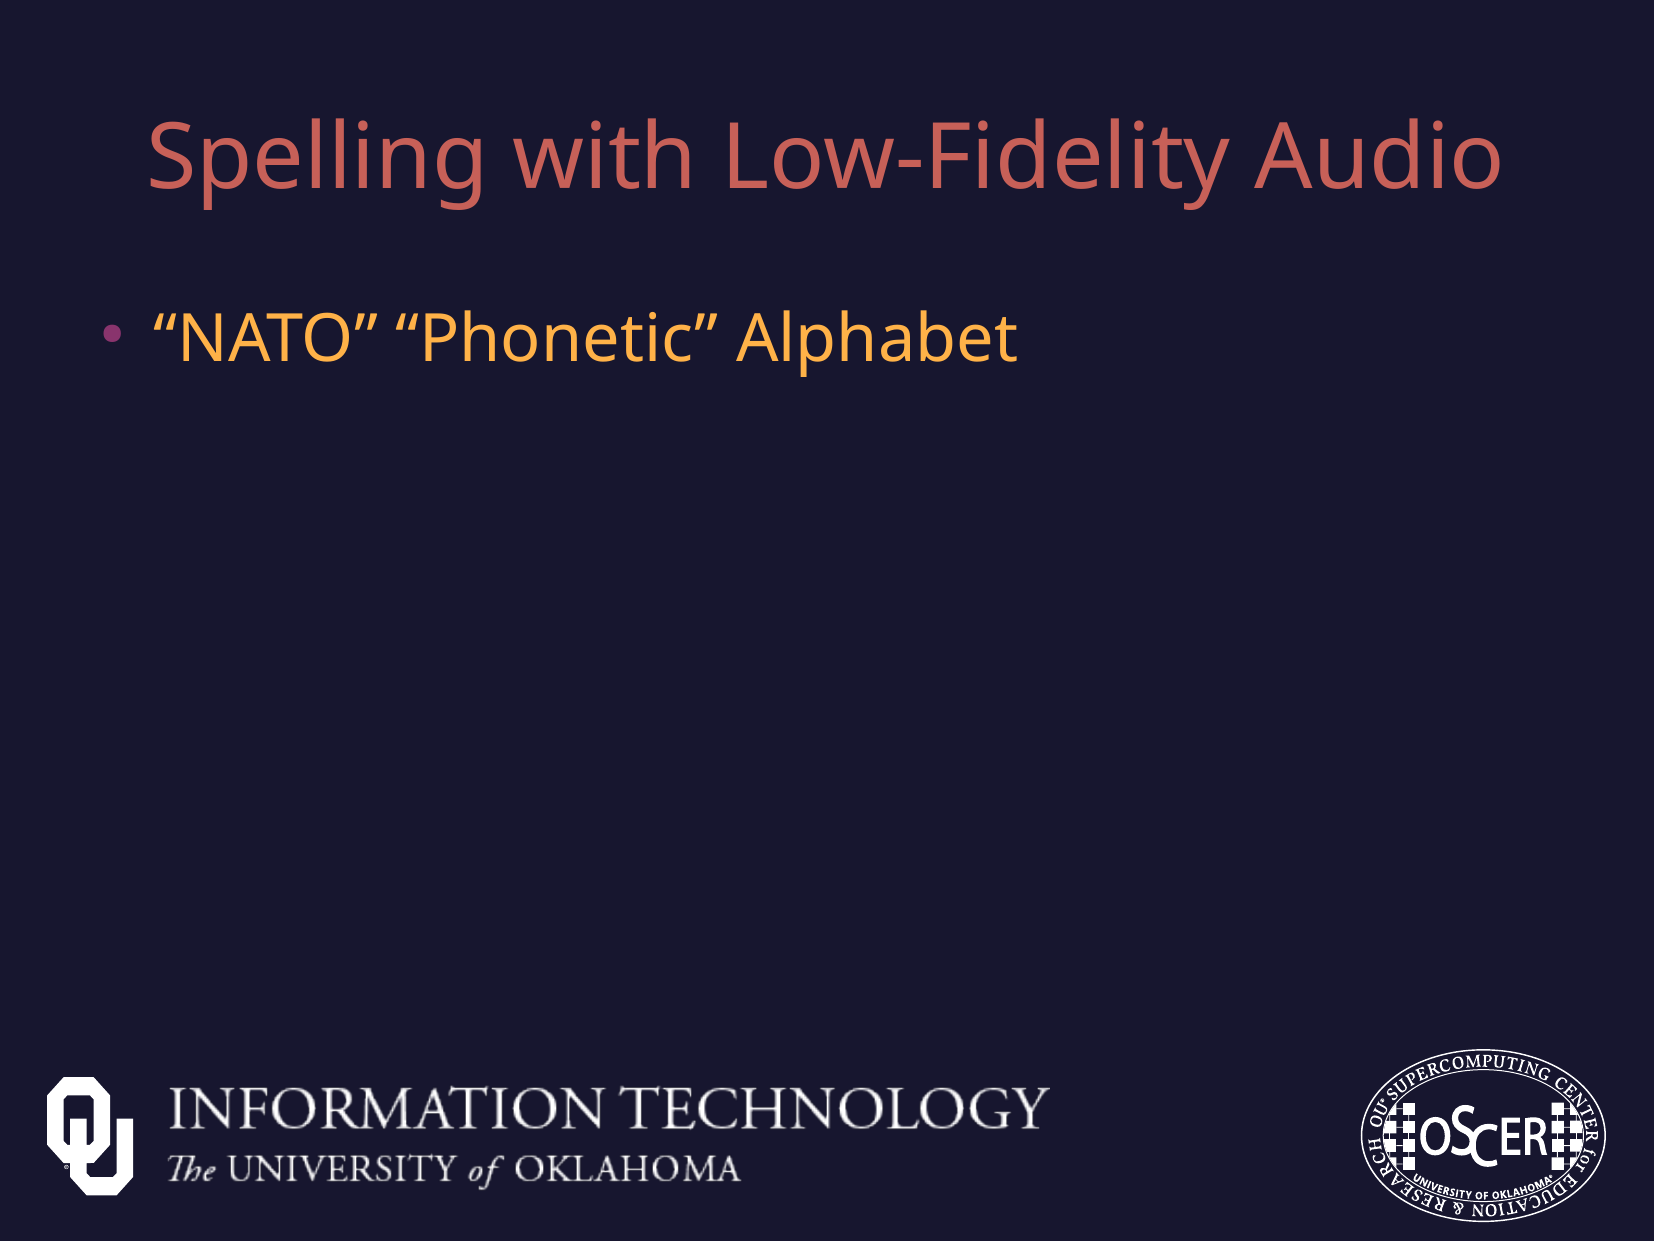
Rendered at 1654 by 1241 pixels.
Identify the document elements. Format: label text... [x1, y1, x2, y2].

title Spelling with Low-Fidelity Audio [82, 49, 1571, 257]
picture [159, 1075, 1050, 1195]
list “NATO” “Phonetic” Alphabet [82, 290, 1571, 1010]
